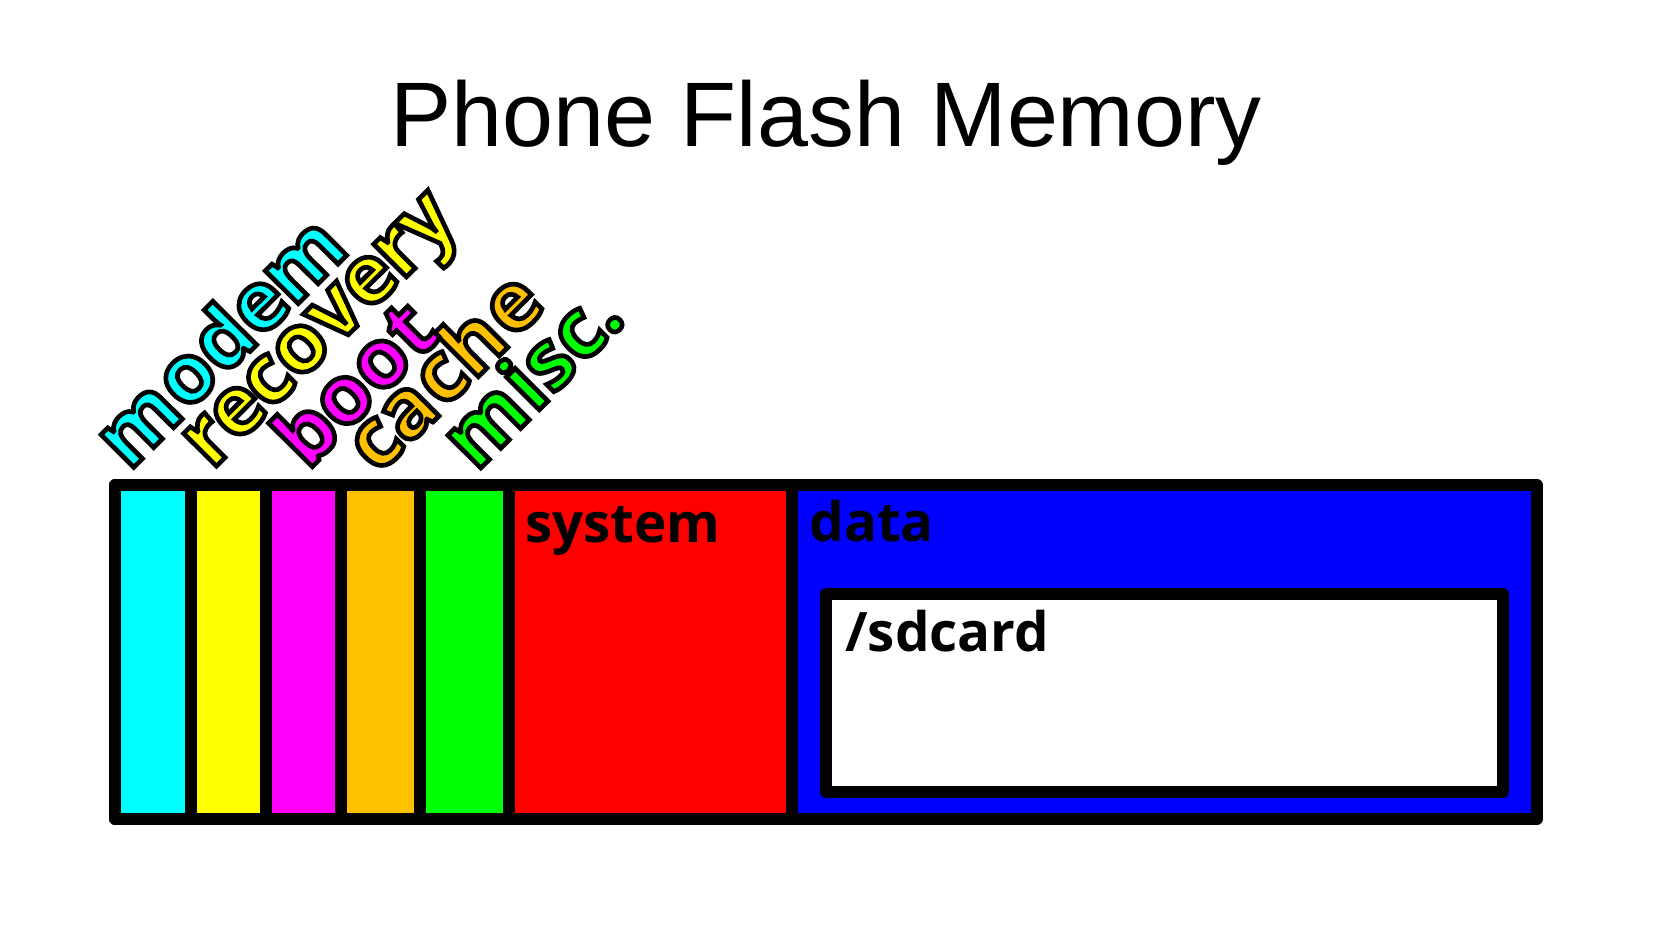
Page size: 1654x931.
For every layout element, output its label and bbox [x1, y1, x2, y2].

picture [60, 0, 1596, 881]
